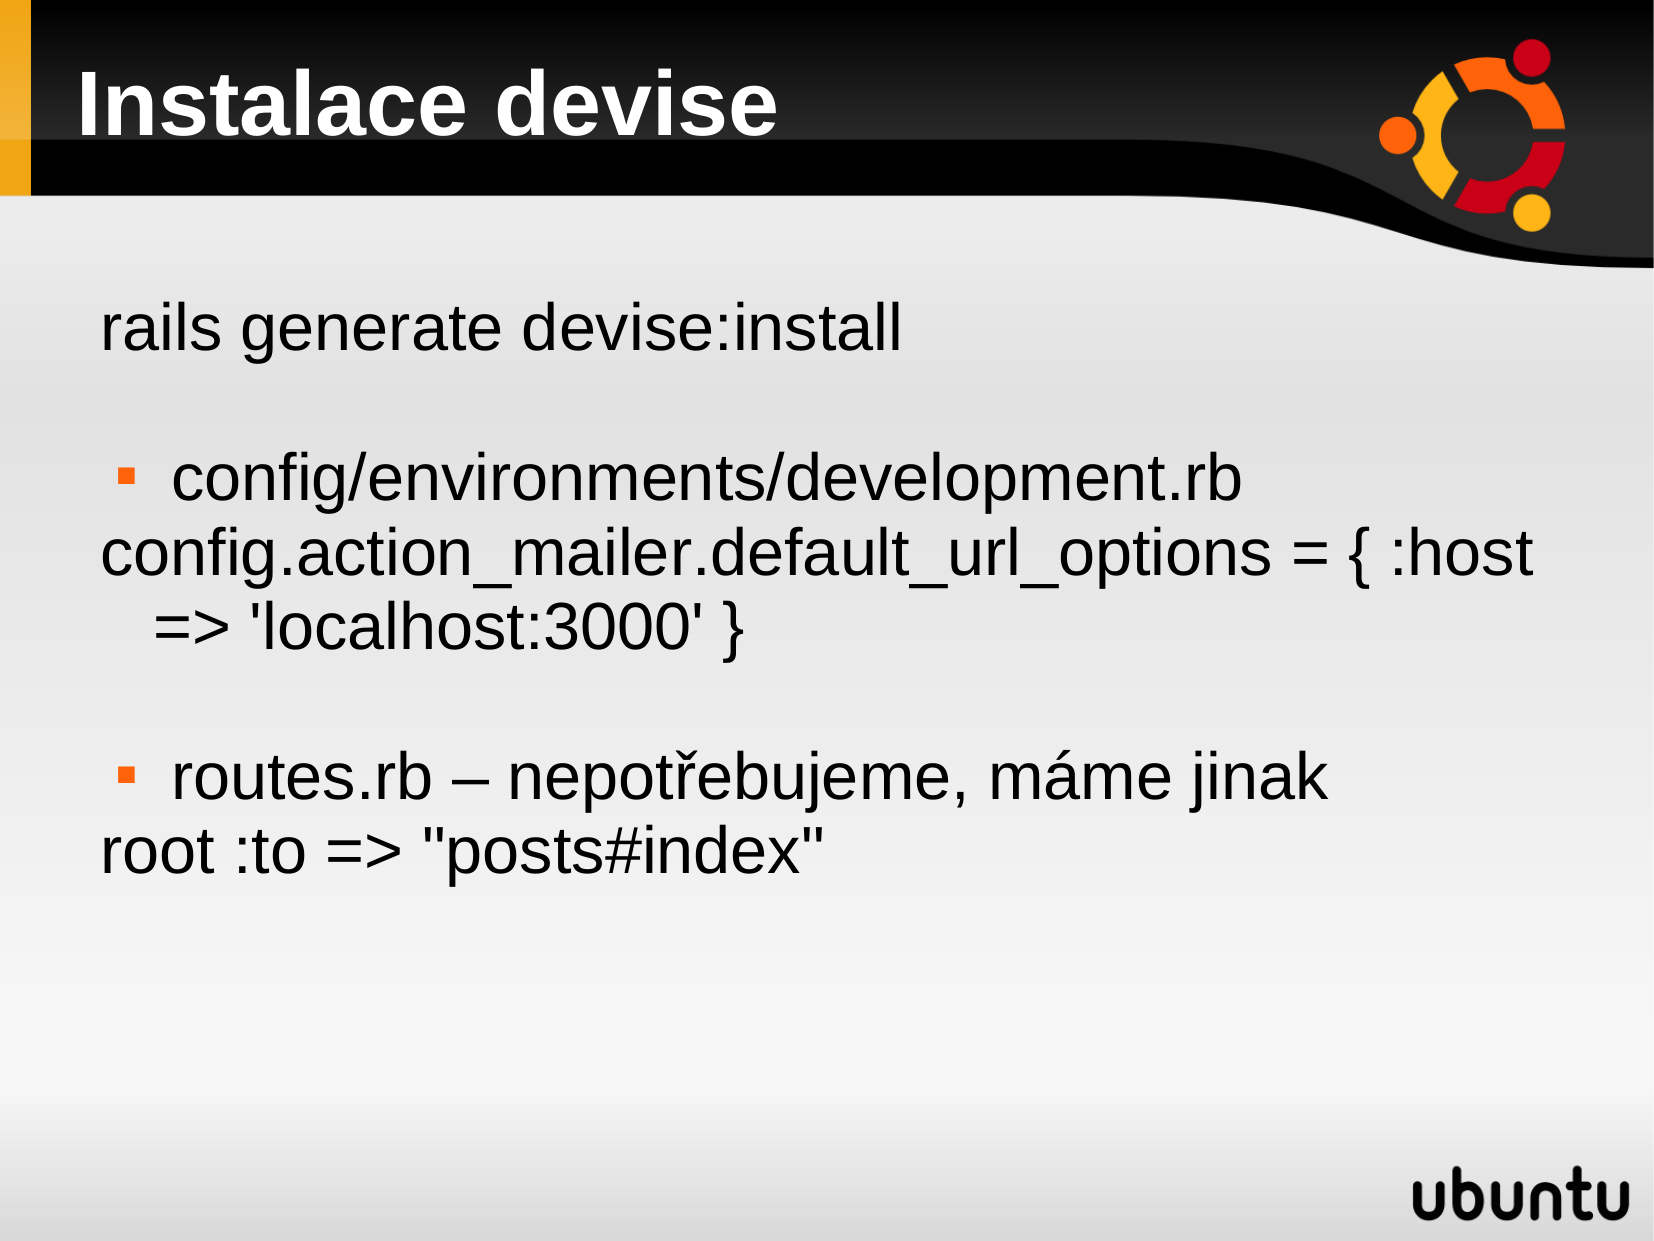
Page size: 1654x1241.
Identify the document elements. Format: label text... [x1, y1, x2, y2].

picture [0, 0, 1654, 1241]
title Instalace devise [76, 0, 1565, 208]
list rails generate devise:install config/environments/development.rb config.action_mailer.default_url_options = { :host => 'localhost:3000' } routes.rb – nepotřebujeme, máme jinak root :to => "posts#index" [82, 290, 1571, 1109]
